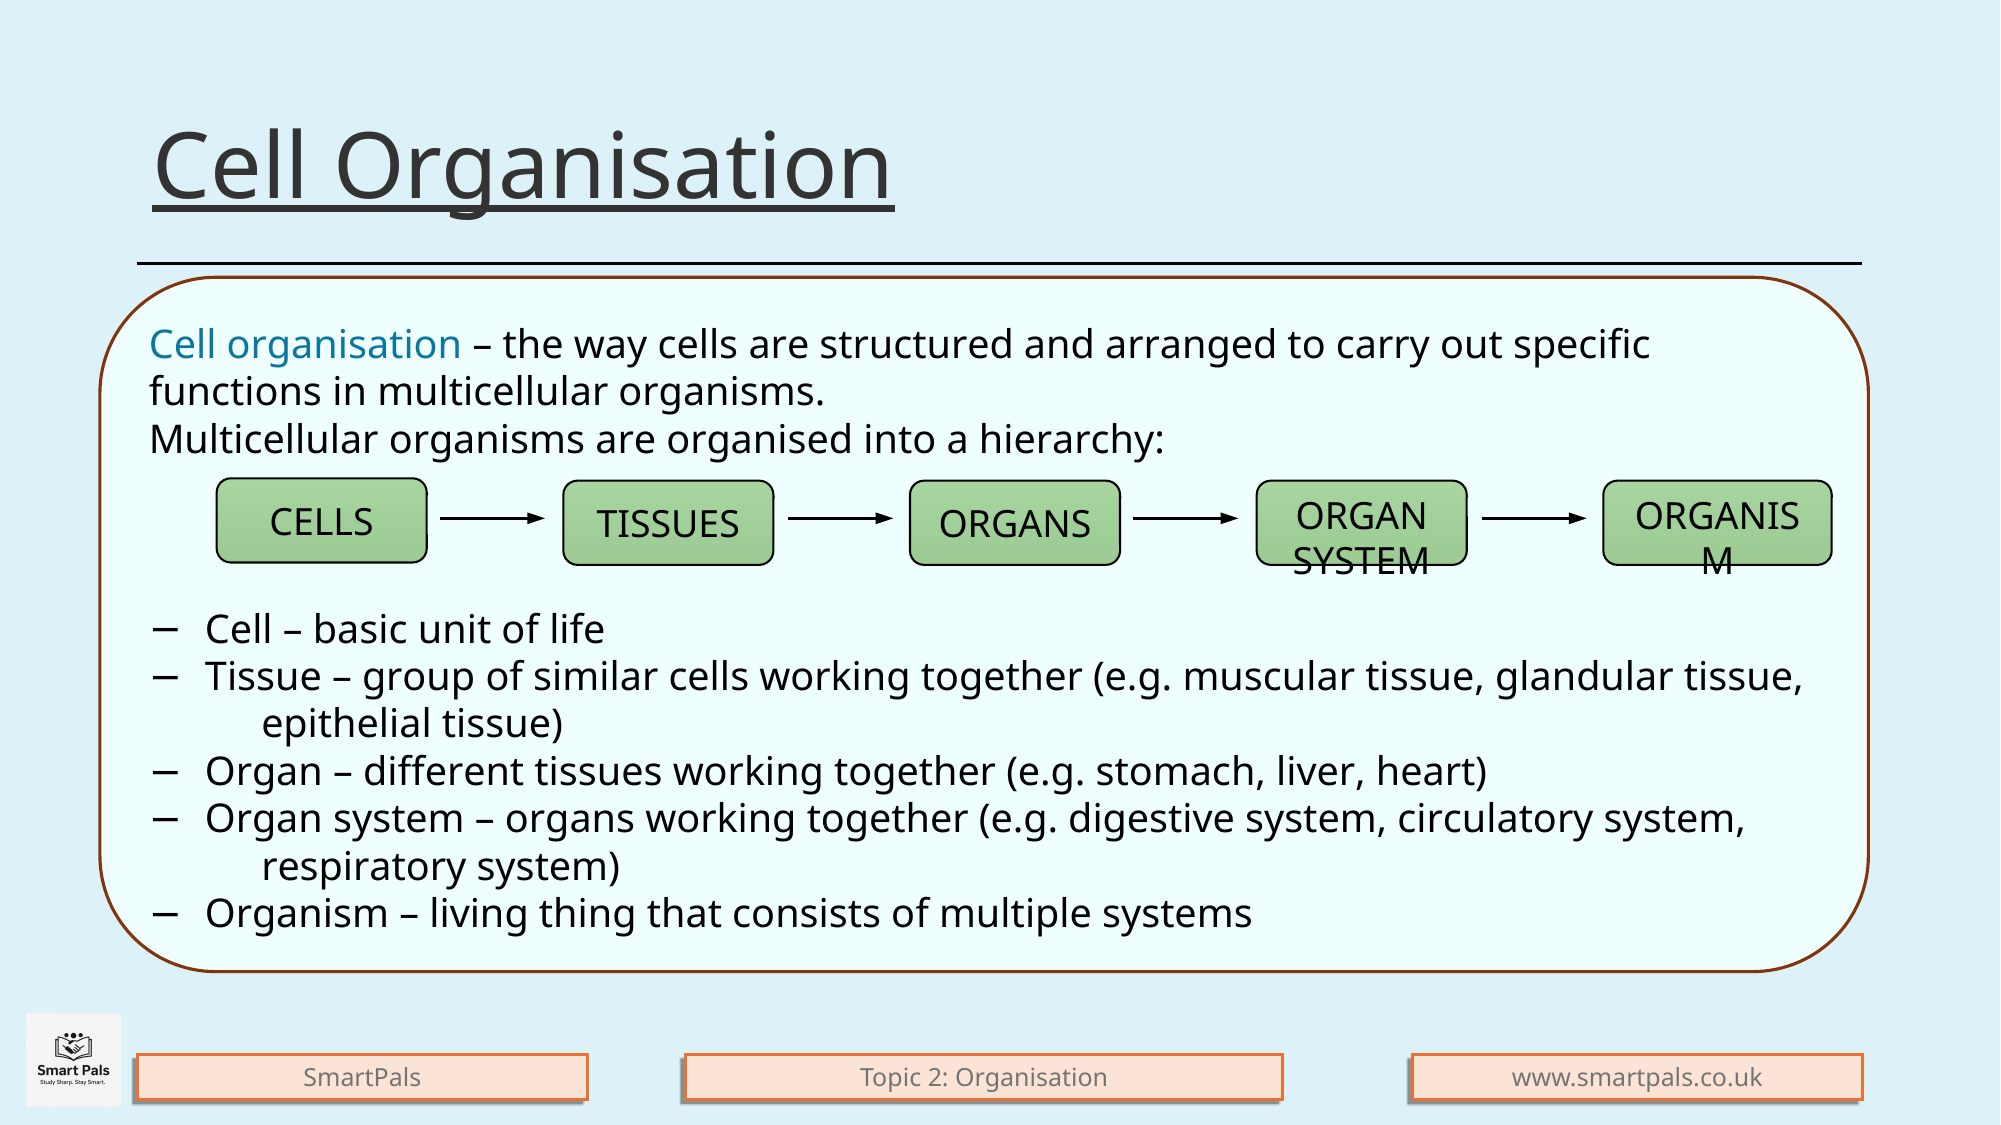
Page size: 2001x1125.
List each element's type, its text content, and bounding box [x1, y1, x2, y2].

text_box ORGAN SYSTEM [1256, 480, 1467, 565]
text_box CELLS [216, 478, 427, 563]
text_box ORGANISM [1603, 480, 1832, 565]
title Cell Organisation [137, 59, 1863, 278]
text_box TISSUES [563, 480, 774, 565]
text_box ORGANS [909, 480, 1121, 565]
text_box Cell organisation – the way cells are structured and arranged to carry out specific functions in multicellular organisms. Multicellular organisms are organised into a hierarchy: Cell – basic unit of life Tissue – group of similar cells working together (e.g. muscular tissue, glandular tissue, epithelial tissue) Organ – different tissues working together (e.g. stomach, liver, heart) Organ system – organs working together (e.g. digestive system, circulatory system, respiratory system) Organism – living thing that consists of multiple systems [99, 277, 1869, 972]
